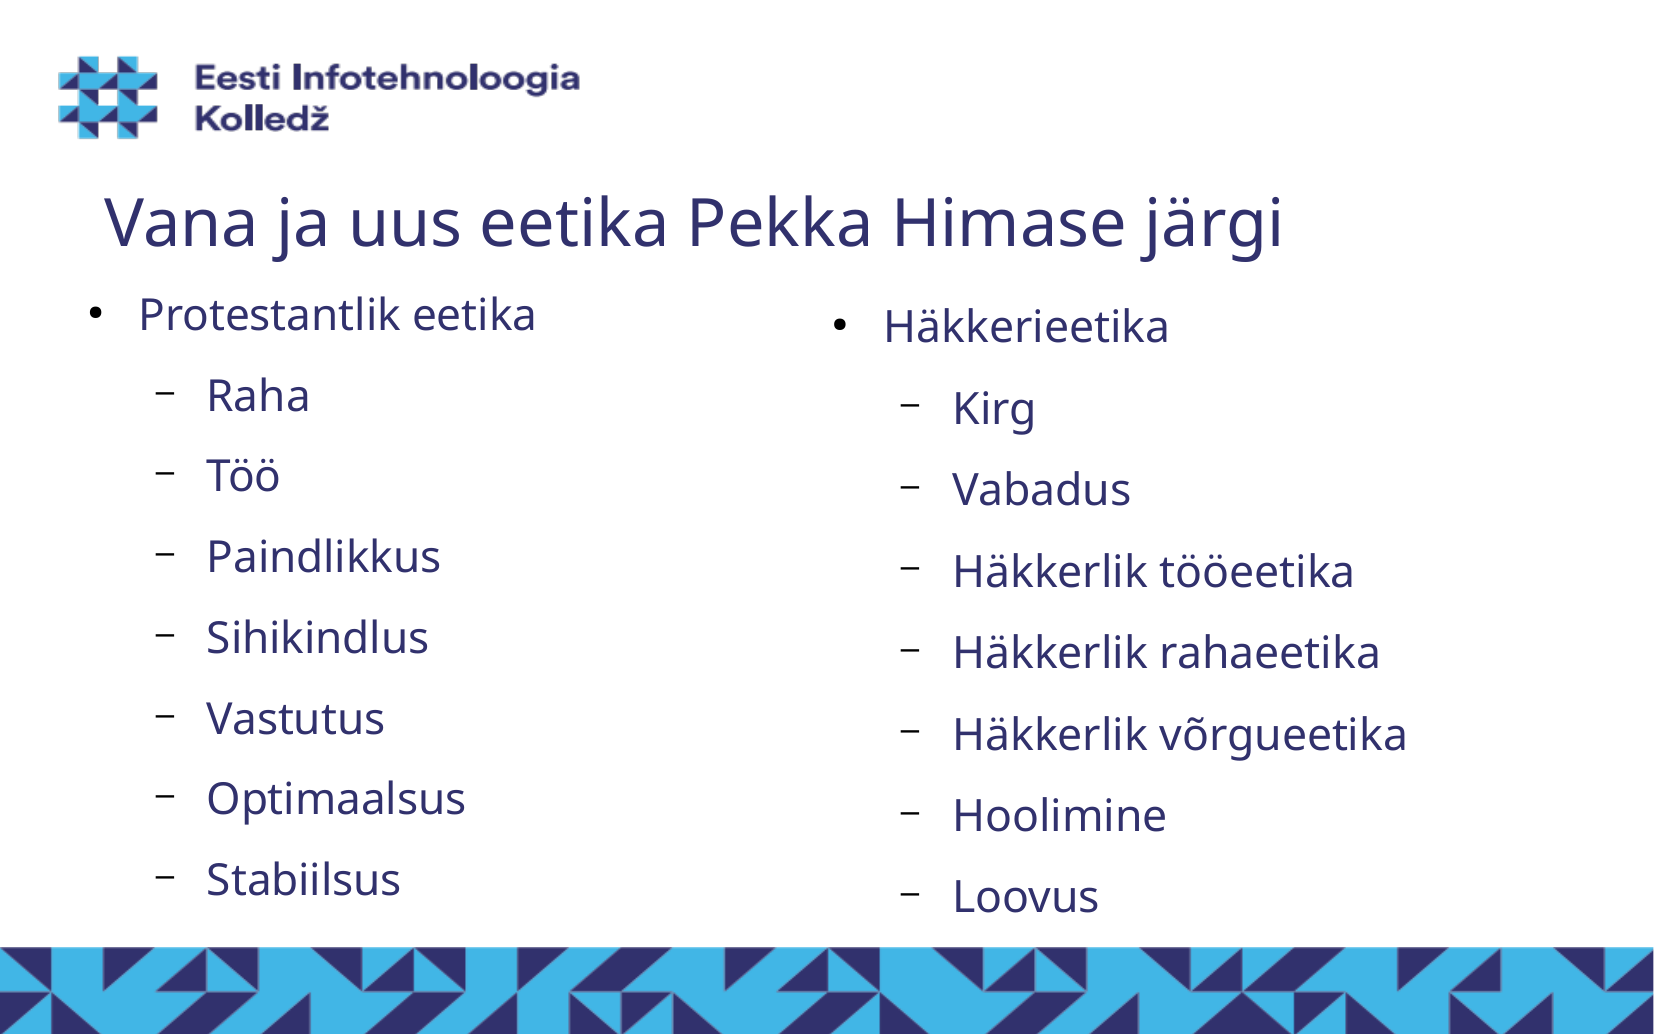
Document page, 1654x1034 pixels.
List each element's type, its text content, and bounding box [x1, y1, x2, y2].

title Vana ja uus eetika Pekka Himase järgi [104, 132, 1394, 310]
list Protestantlik eetika Raha Töö Paindlikkus Sihikindlus Vastutus Optimaalsus Stabiilsus [70, 283, 804, 910]
list Häkkerieetika Kirg Vabadus Häkkerlik tööeetika Häkkerlik rahaeetika Häkkerlik võrgueetika Hoolimine Loovus [814, 295, 1560, 934]
